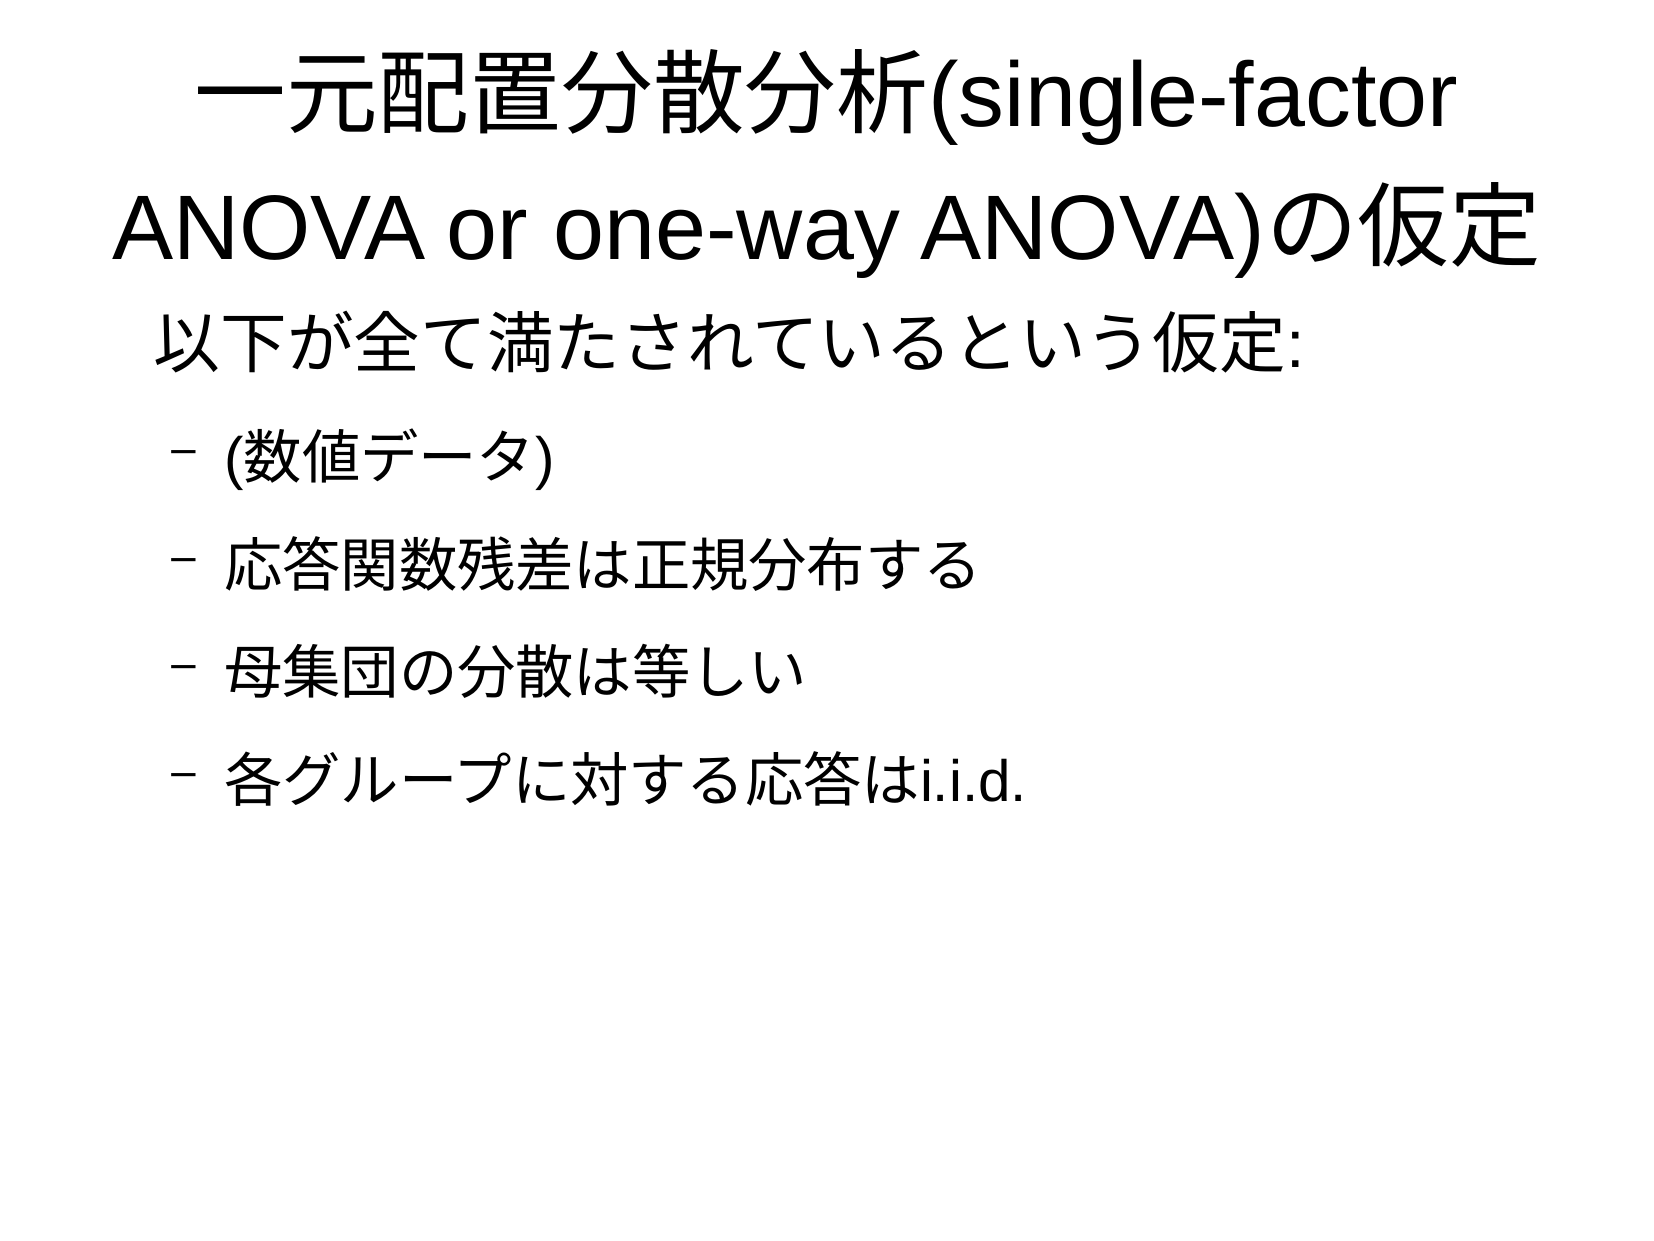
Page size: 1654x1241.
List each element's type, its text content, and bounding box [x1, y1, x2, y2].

title 一元配置分散分析(single-factor ANOVA or one-way ANOVA)の仮定 [82, 49, 1571, 257]
list 以下が全て満たされているという仮定: (数値データ) 応答関数残差は正規分布する 母集団の分散は等しい 各グループに対する応答はi.i.d. [82, 290, 1571, 1010]
